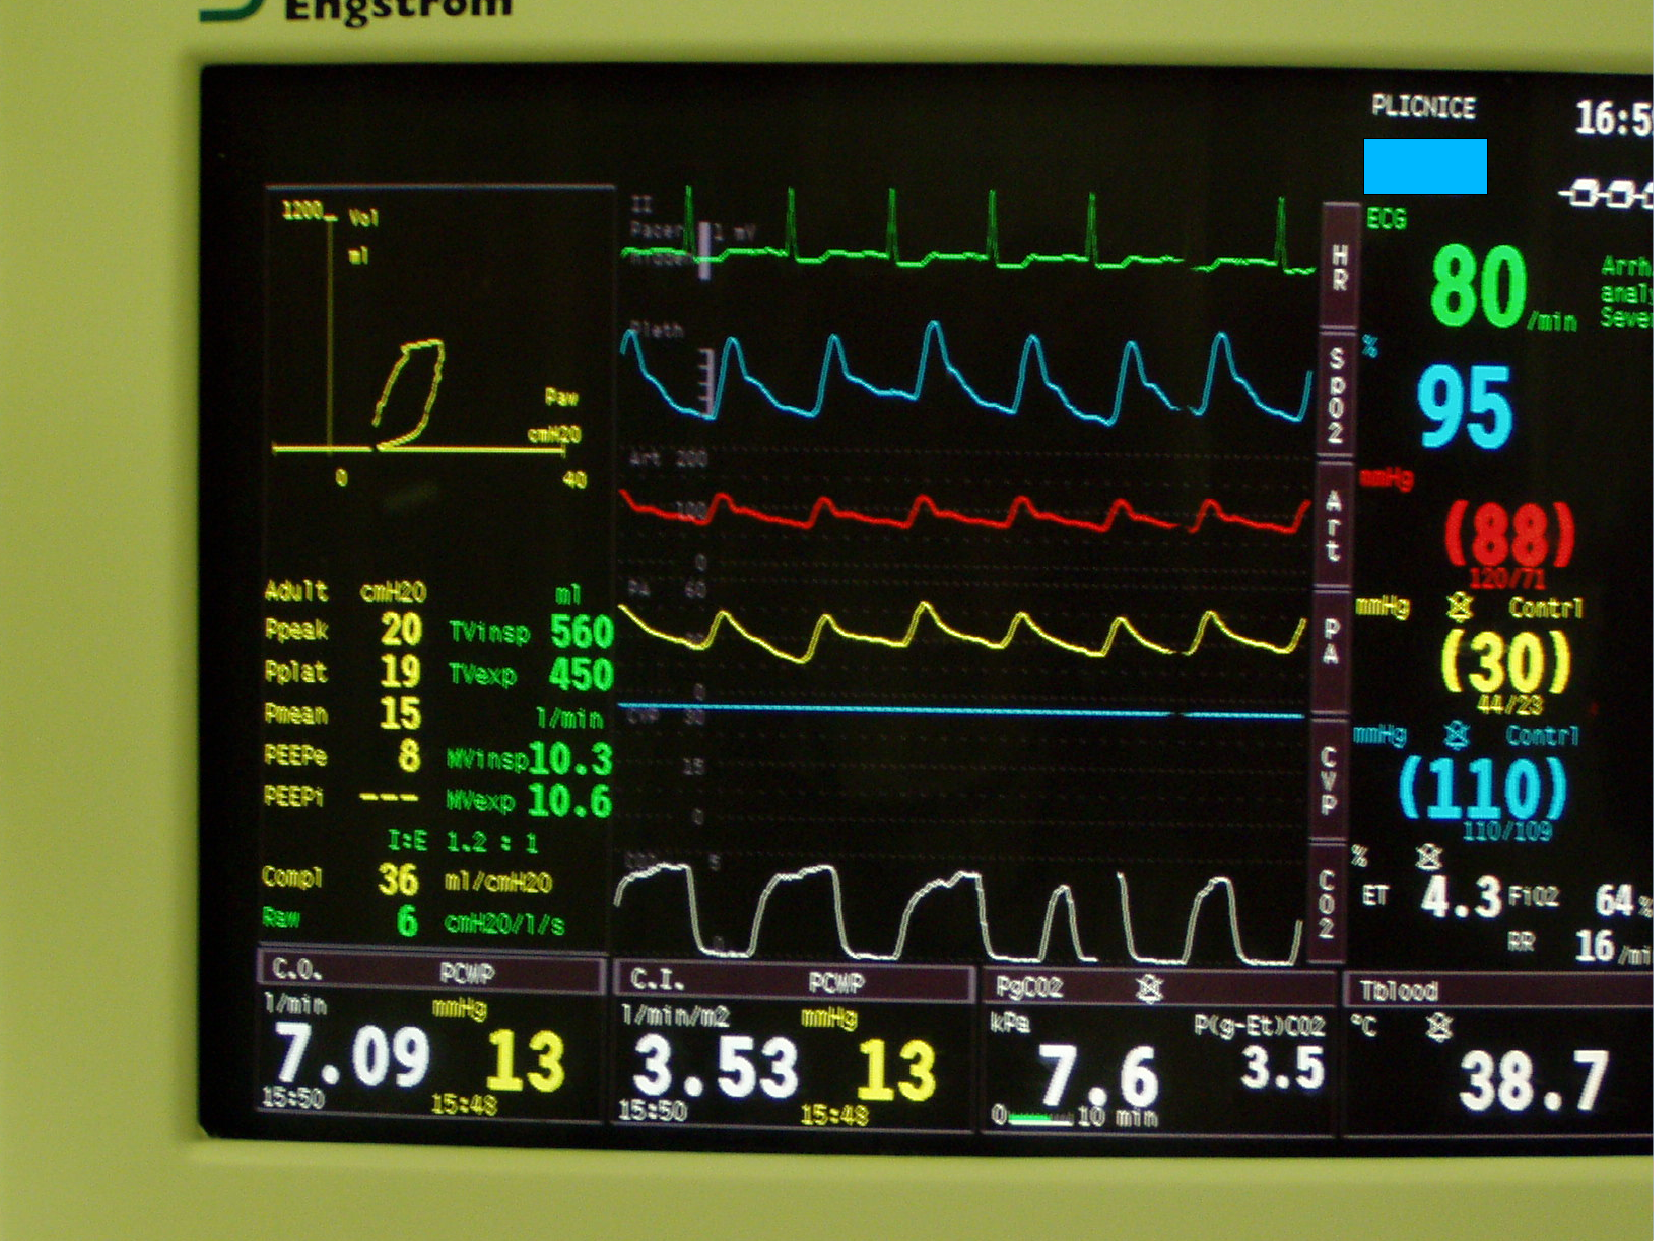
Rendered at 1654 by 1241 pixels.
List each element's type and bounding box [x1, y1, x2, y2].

picture [0, 0, 1654, 1241]
text_box [1363, 138, 1488, 195]
